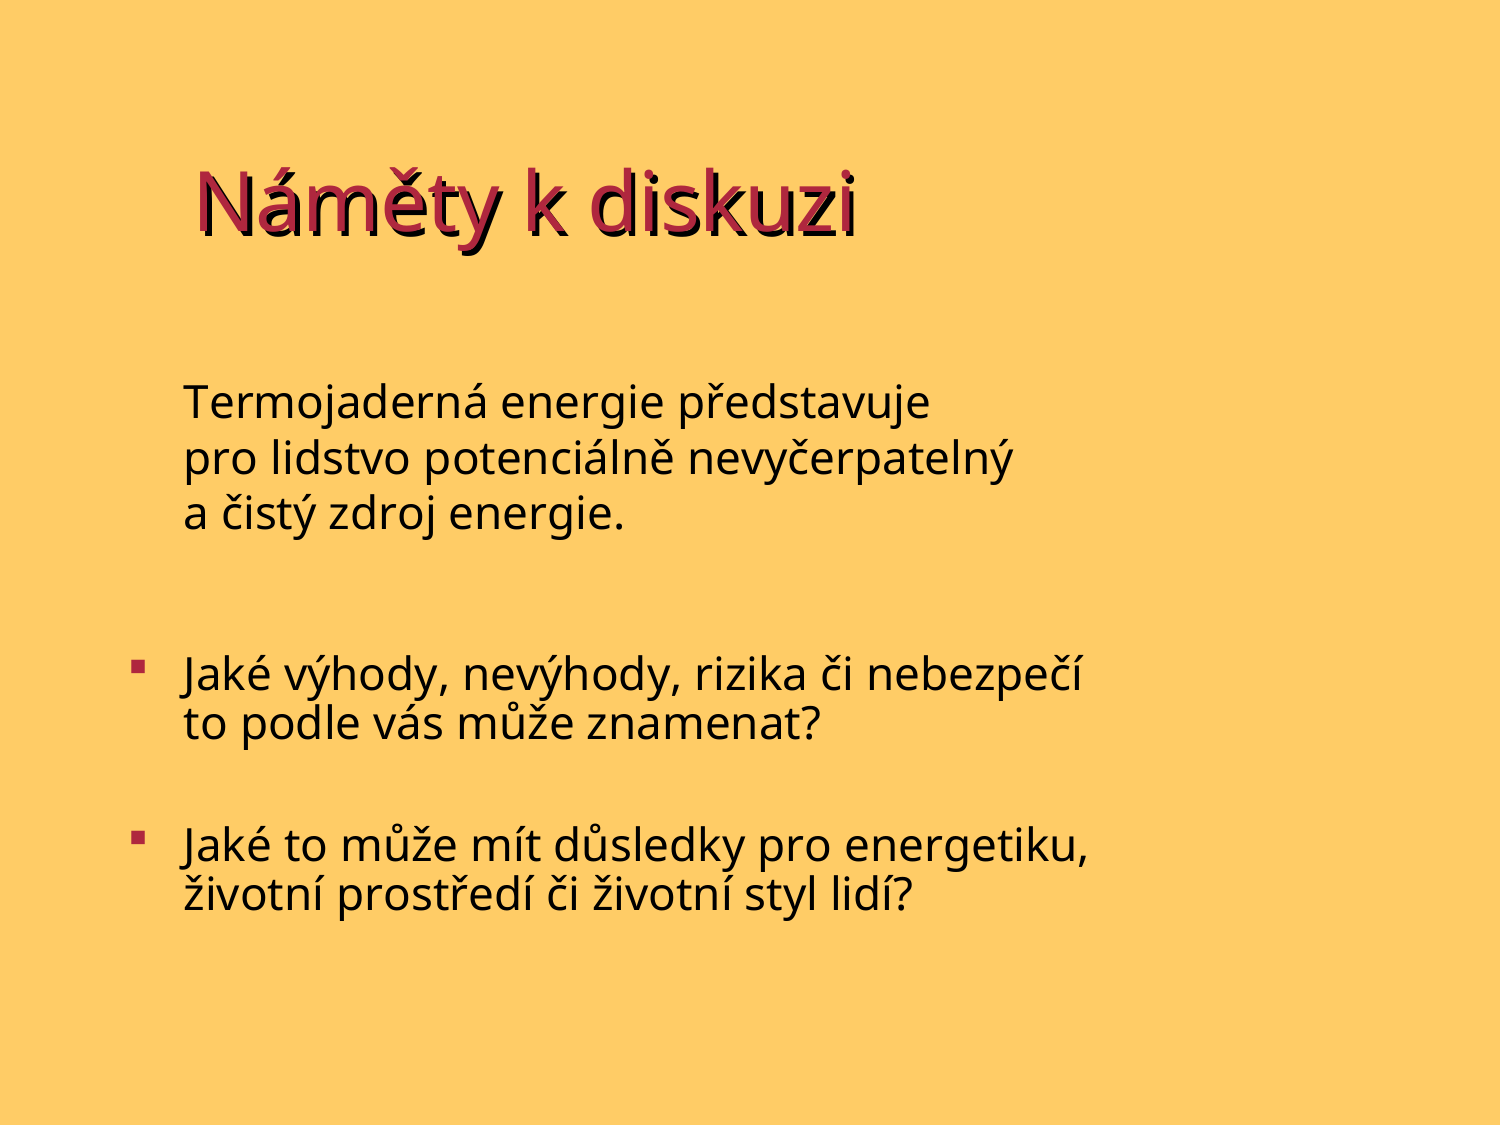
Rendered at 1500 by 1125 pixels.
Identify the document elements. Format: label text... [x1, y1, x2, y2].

list Termojaderná energie představuje pro lidstvo potenciálně nevyčerpatelný a čistý zdroj energie. Jaké výhody, nevýhody, rizika či nebezpečí to podle vás může znamenat? Jaké to může mít důsledky pro energetiku, životní prostředí či životní styl lidí? [112, 324, 1388, 1001]
title Náměty k diskuzi [112, 78, 1388, 318]
